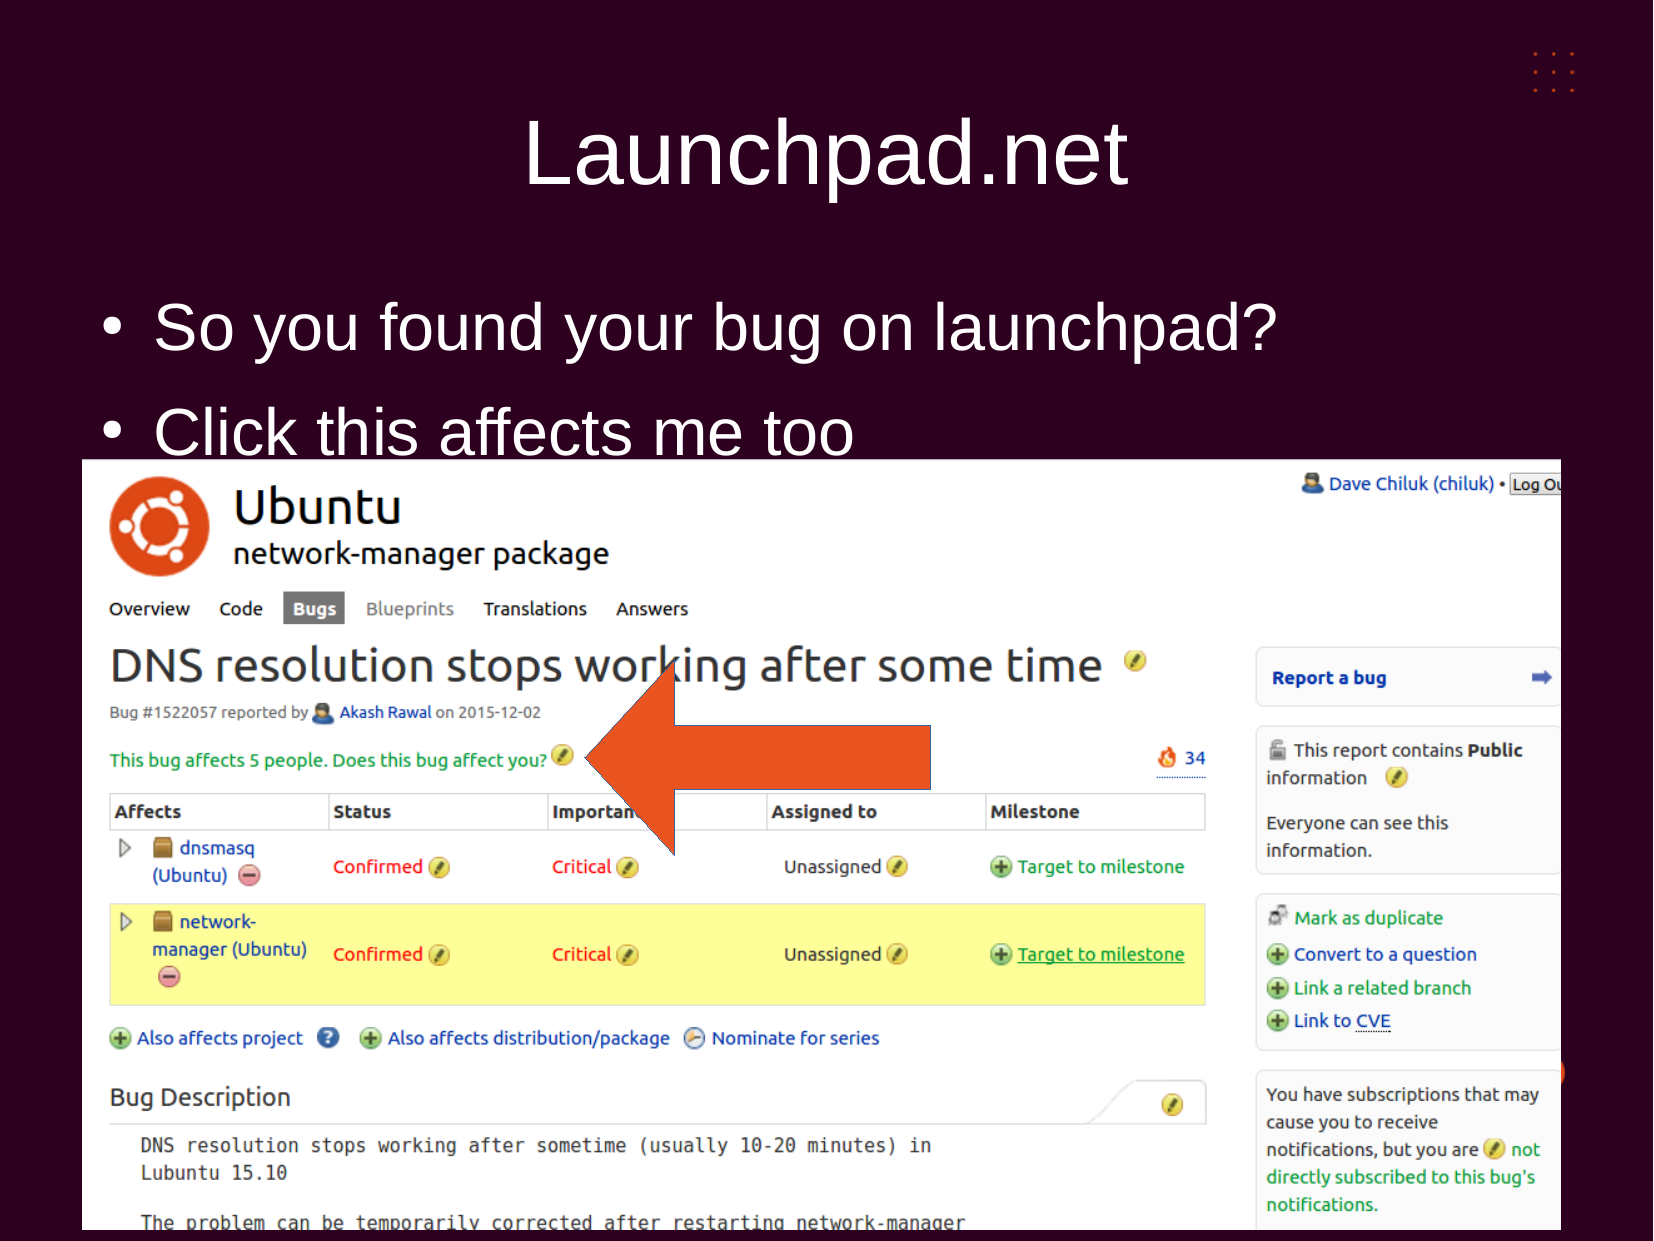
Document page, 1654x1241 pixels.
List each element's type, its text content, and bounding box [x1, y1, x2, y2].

picture [1571, 49, 1575, 94]
picture [82, 459, 1653, 1231]
list So you found your bug on launchpad? Click this affects me too [82, 290, 1571, 1010]
title Launchpad.net [82, 49, 1571, 257]
text_box [584, 659, 931, 856]
